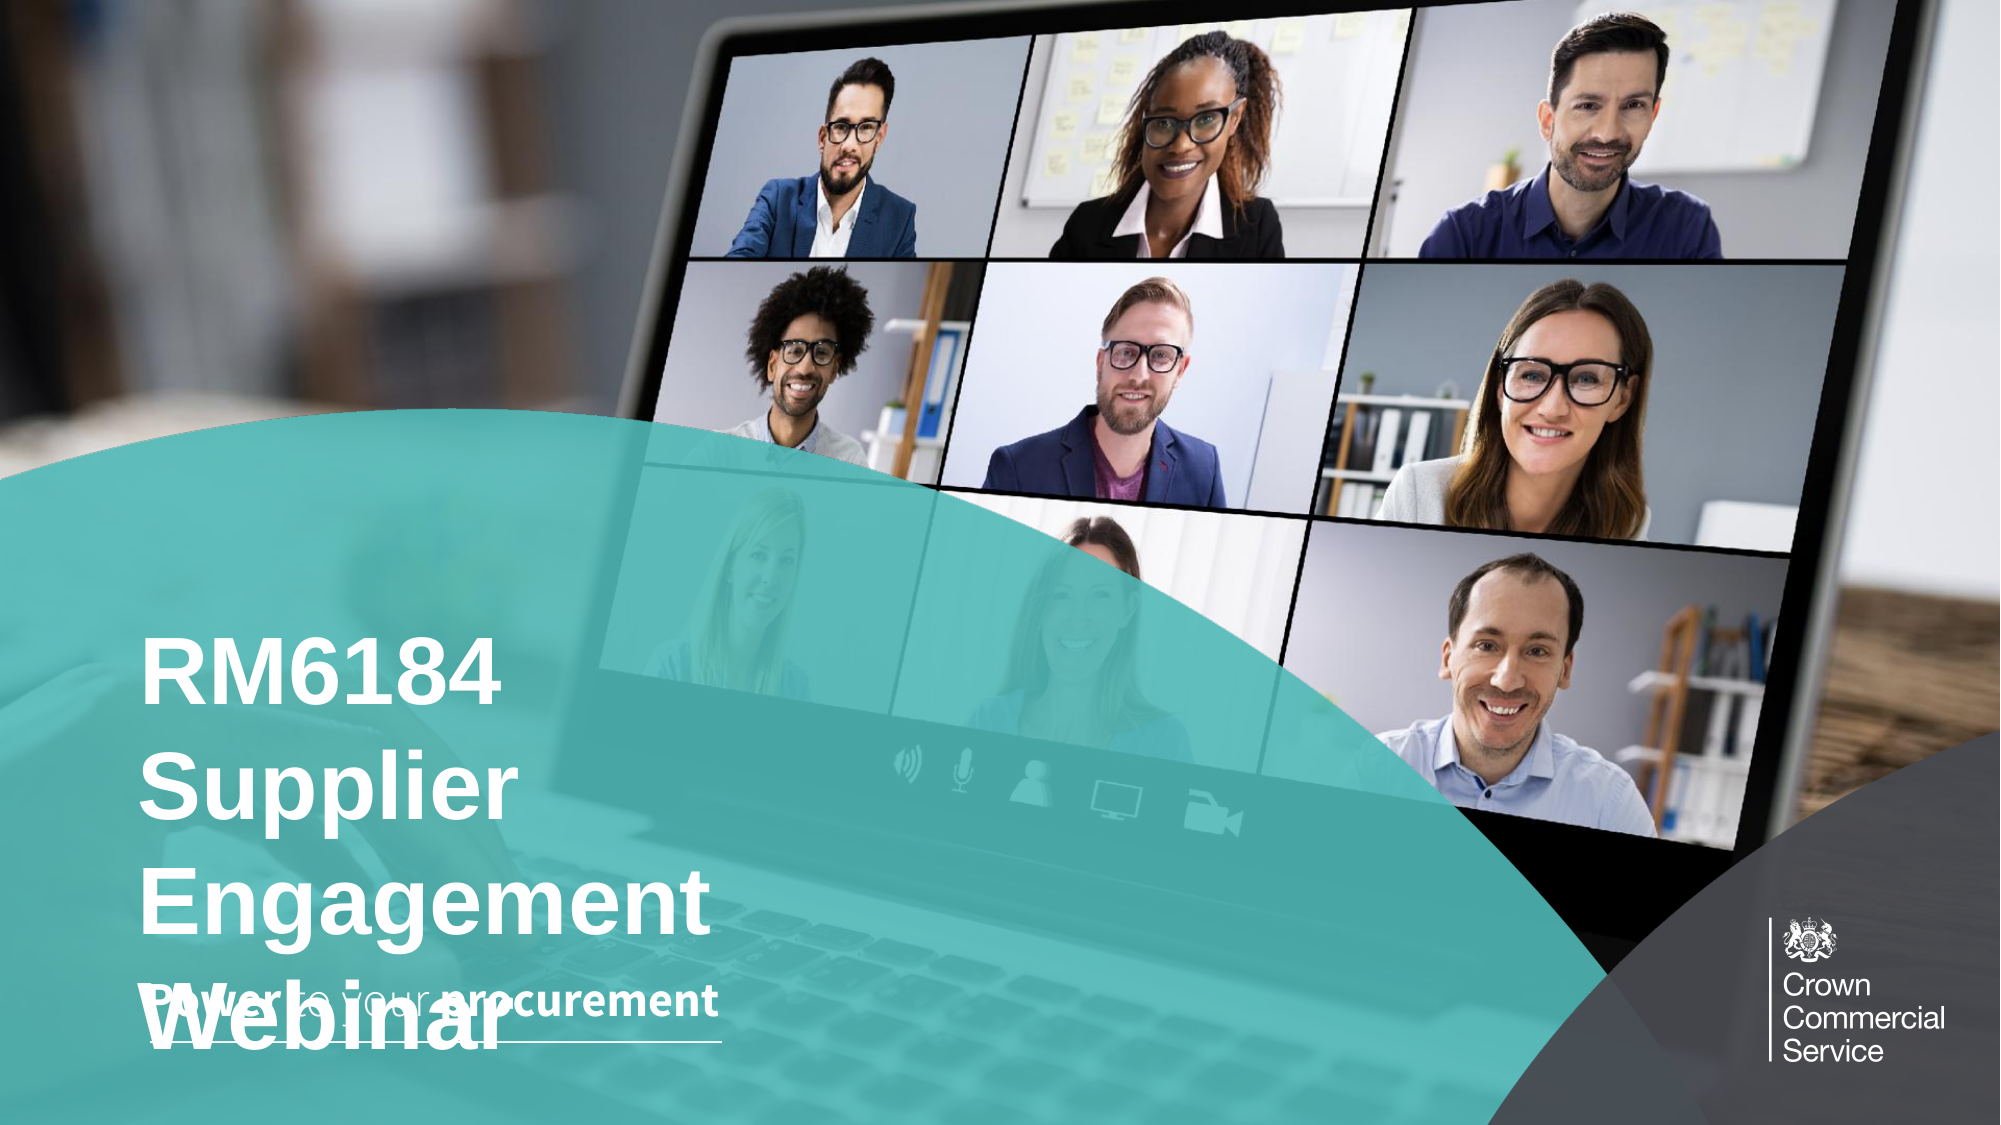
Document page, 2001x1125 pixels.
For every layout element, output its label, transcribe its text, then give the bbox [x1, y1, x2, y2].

title RM6184 Supplier Engagement Webinar [137, 608, 942, 847]
picture [0, 0, 2000, 1125]
